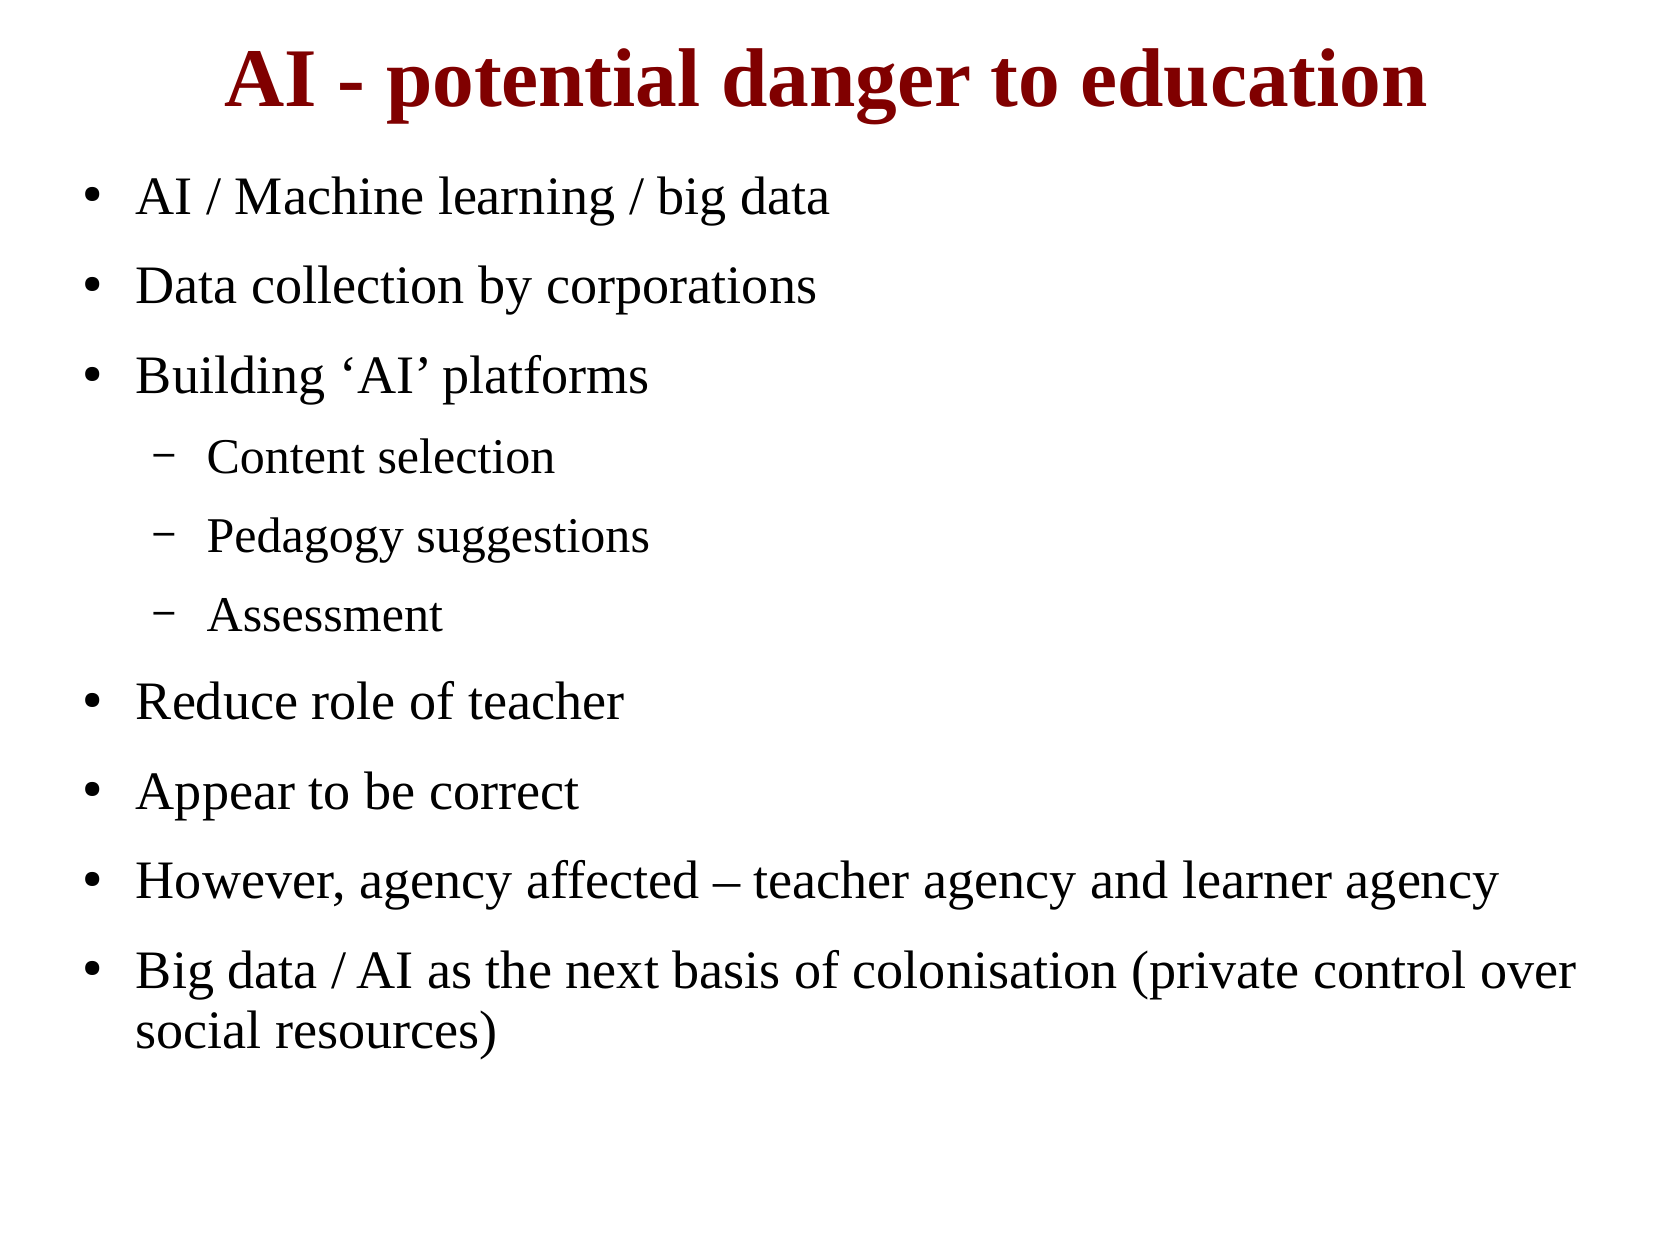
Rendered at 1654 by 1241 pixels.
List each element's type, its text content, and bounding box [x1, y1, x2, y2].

list AI / Machine learning / big data Data collection by corporations Building ‘AI’ platforms Content selection Pedagogy suggestions Assessment Reduce role of teacher Appear to be correct However, agency affected – teacher agency and learner agency Big data / AI as the next basis of colonisation (private control over social resources) [64, 166, 1591, 1171]
title AI - potential danger to education [82, 6, 1571, 151]
